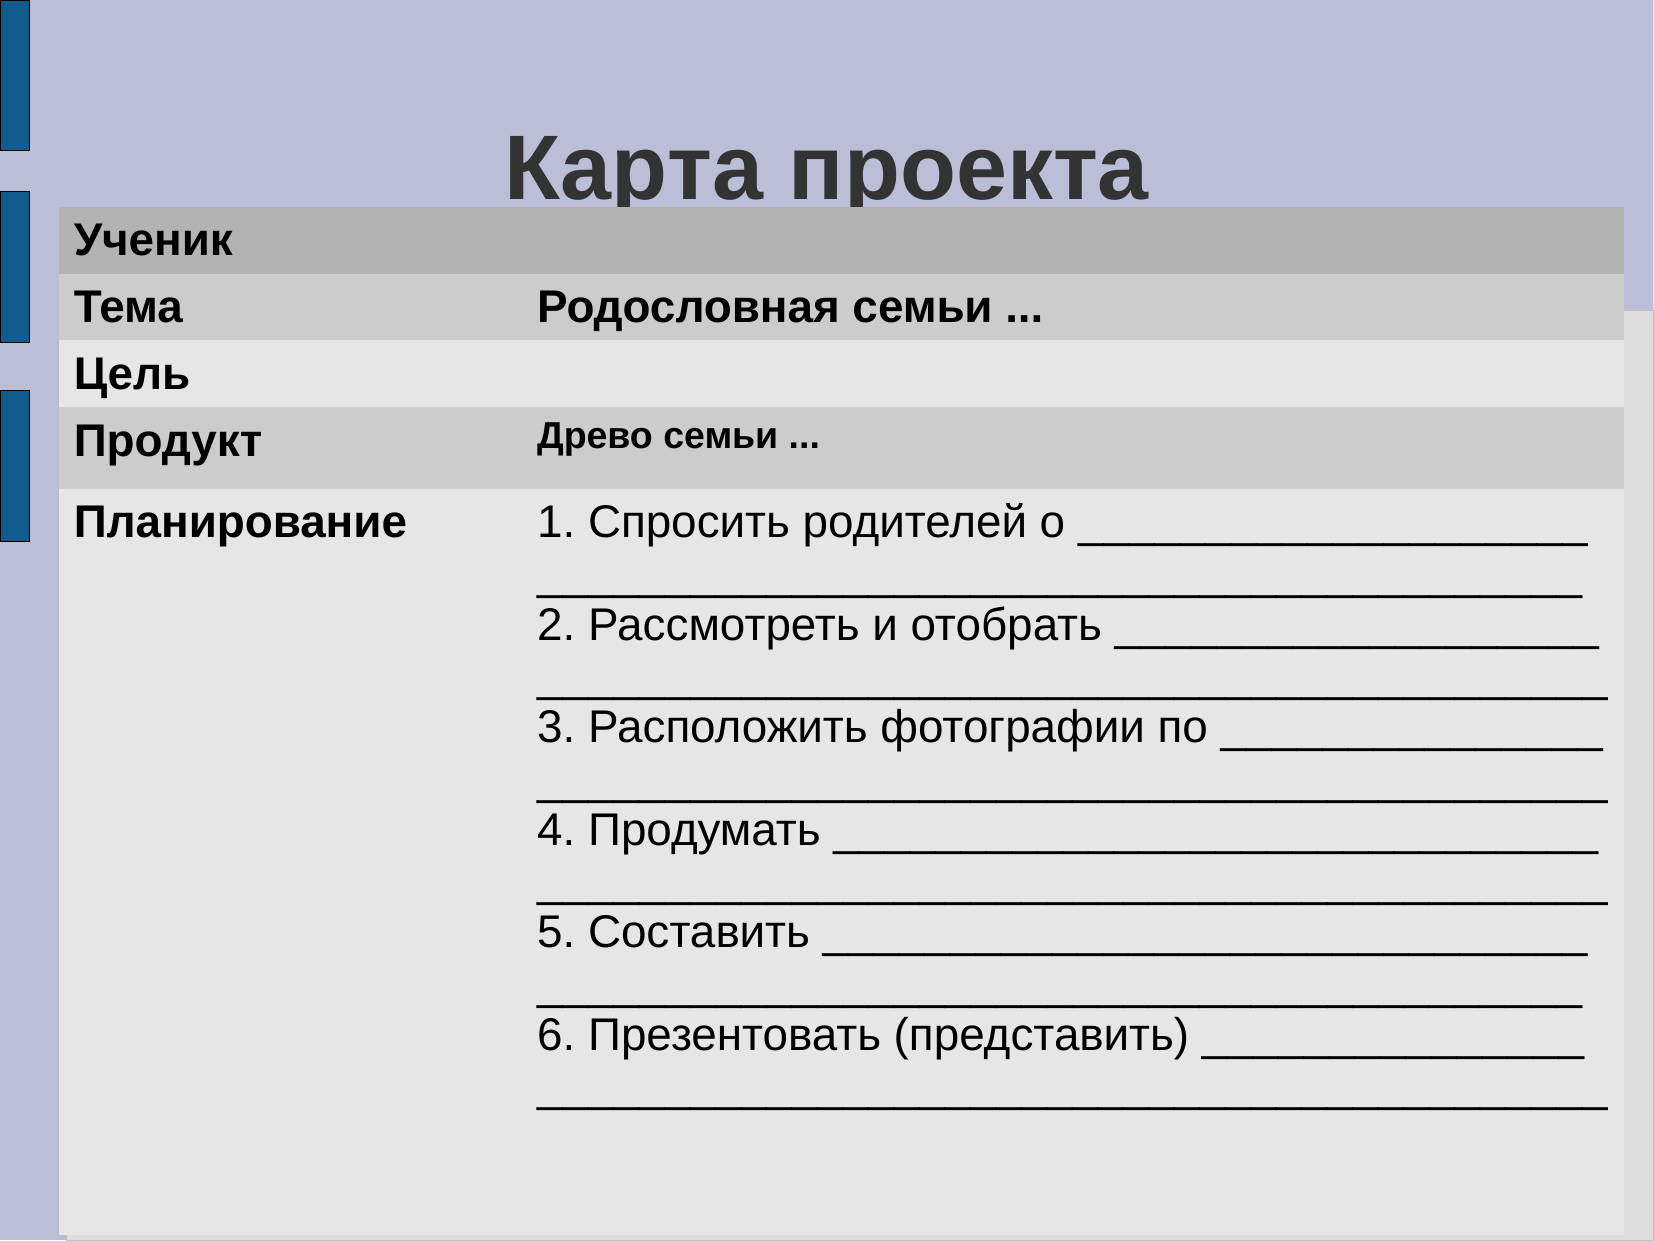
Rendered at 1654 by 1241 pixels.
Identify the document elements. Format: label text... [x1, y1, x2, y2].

table_header Ученик [59, 207, 522, 274]
table_cell Тема [59, 274, 522, 340]
table_cell [522, 340, 1624, 407]
table_header [522, 207, 1624, 274]
table_cell Цель [59, 340, 522, 407]
table_cell 1. Спросить родителей о ____________________ _________________________________________ 2. Рассмотреть и отобрать ___________________ __________________________________________ 3. Расположить фотографии по _______________ __________________________________________ 4. Продумать ______________________________ __________________________________________ 5. Составить ______________________________ _________________________________________ 6. Презентовать (представить) _______________ __________________________________________ [522, 489, 1624, 1235]
title Карта проекта [121, 98, 1534, 207]
table_cell Древо семьи ... [522, 407, 1624, 489]
table_cell Планирование [59, 489, 522, 1235]
table_cell Продукт [59, 407, 522, 489]
table_cell Родословная семьи ... [522, 274, 1624, 340]
